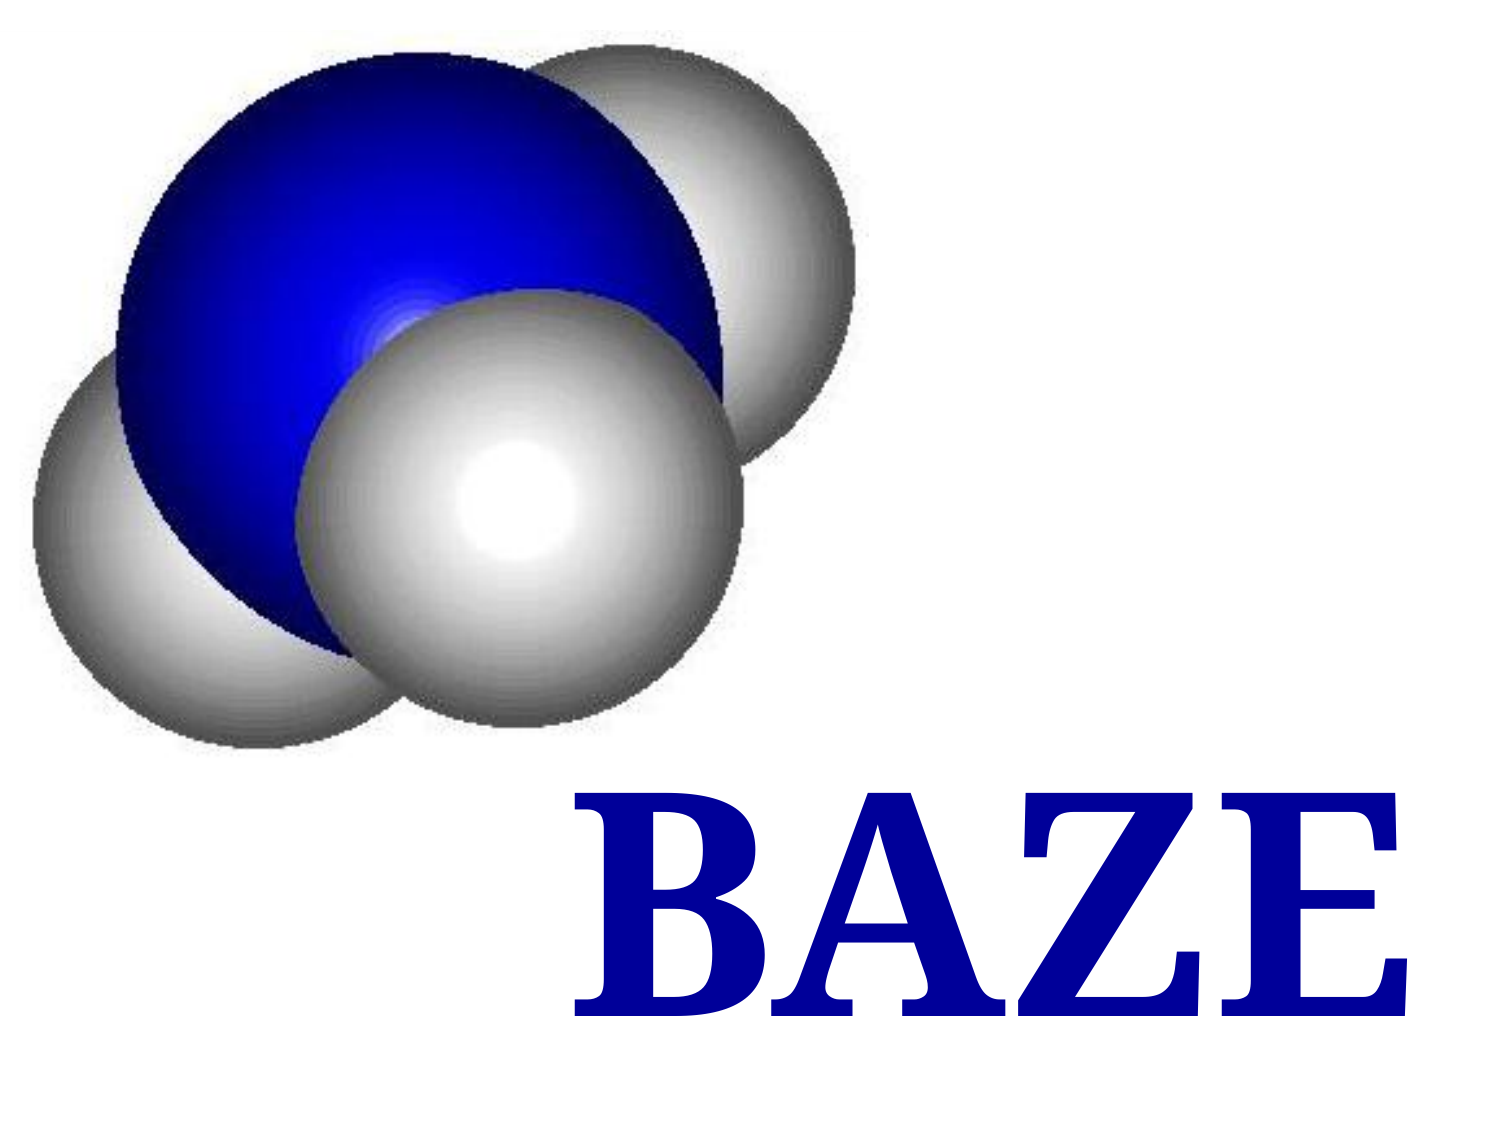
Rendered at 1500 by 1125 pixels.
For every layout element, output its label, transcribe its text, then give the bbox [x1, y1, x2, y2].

picture [0, 30, 869, 765]
title BAZE [336, 621, 1500, 1125]
